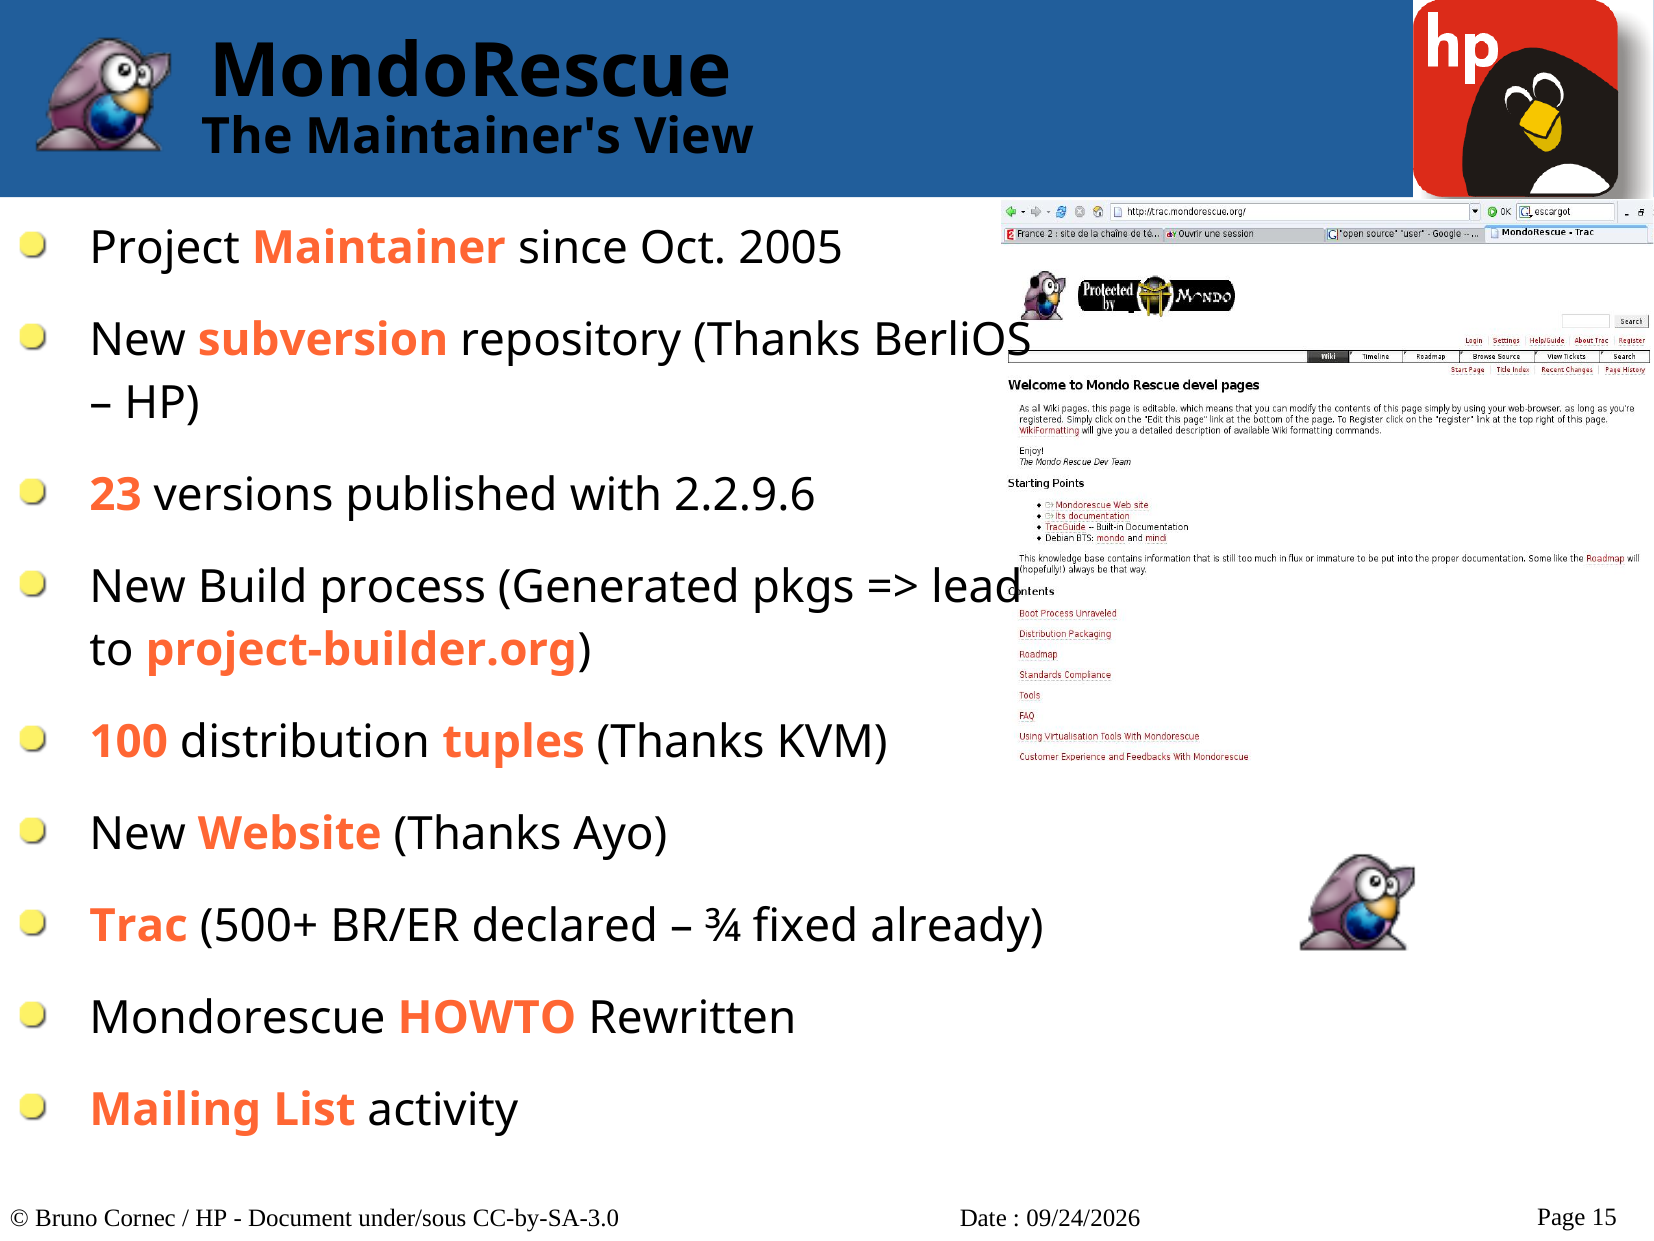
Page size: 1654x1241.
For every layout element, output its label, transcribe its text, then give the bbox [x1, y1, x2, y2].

title The Maintainer's View [201, 32, 1191, 241]
list Project Maintainer since Oct. 2005 New subversion repository (Thanks BerliOS – HP) 23 versions published with 2.2.9.6 New Build process (Generated pkgs => lead to project-builder.org) 100 distribution tuples (Thanks KVM) New Website (Thanks Ayo) Trac (500+ BR/ER declared – ¾ fixed already) Mondorescue HOWTO Rewritten Mailing List activity [6, 214, 1049, 1175]
picture [1049, 0, 1654, 761]
picture [0, 0, 211, 199]
picture [1269, 821, 1449, 991]
